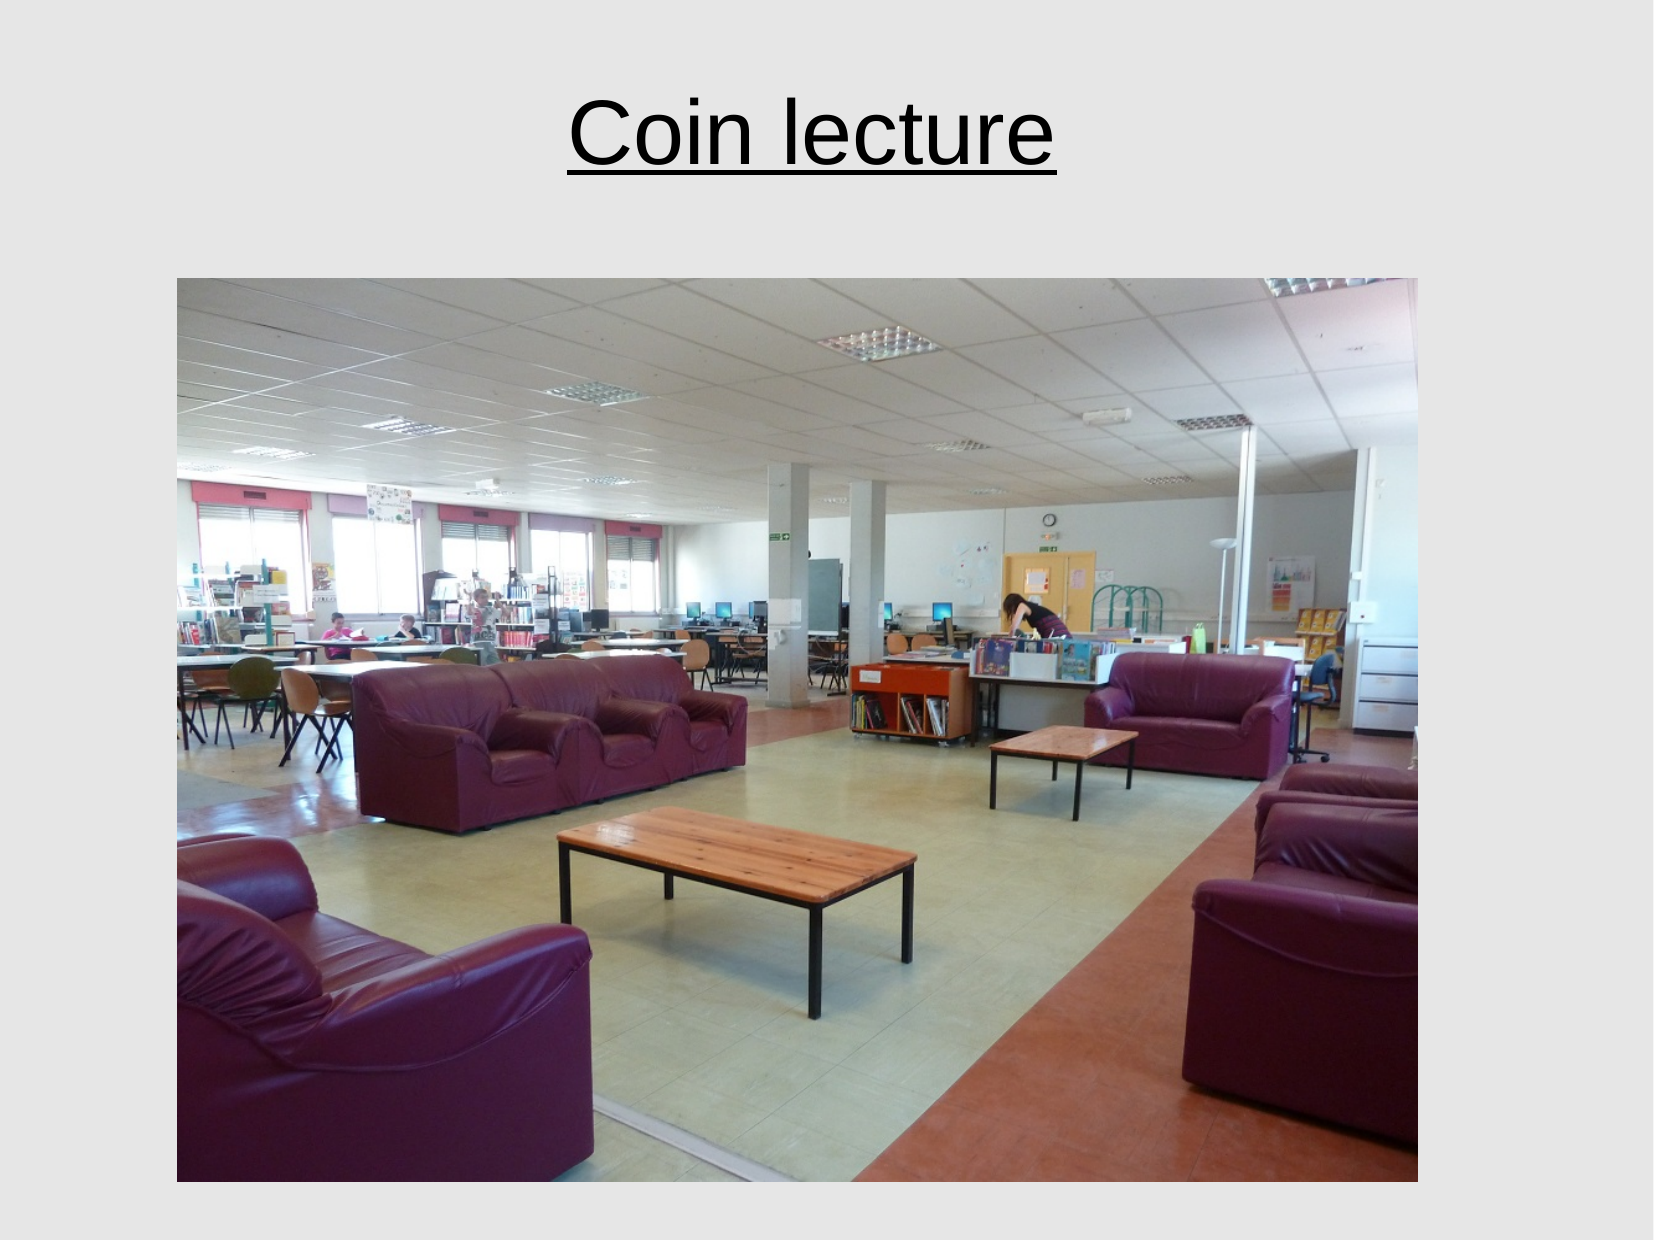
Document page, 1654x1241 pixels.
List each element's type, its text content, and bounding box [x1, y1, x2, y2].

picture [177, 278, 1418, 1182]
title Coin lecture [354, 29, 1270, 237]
